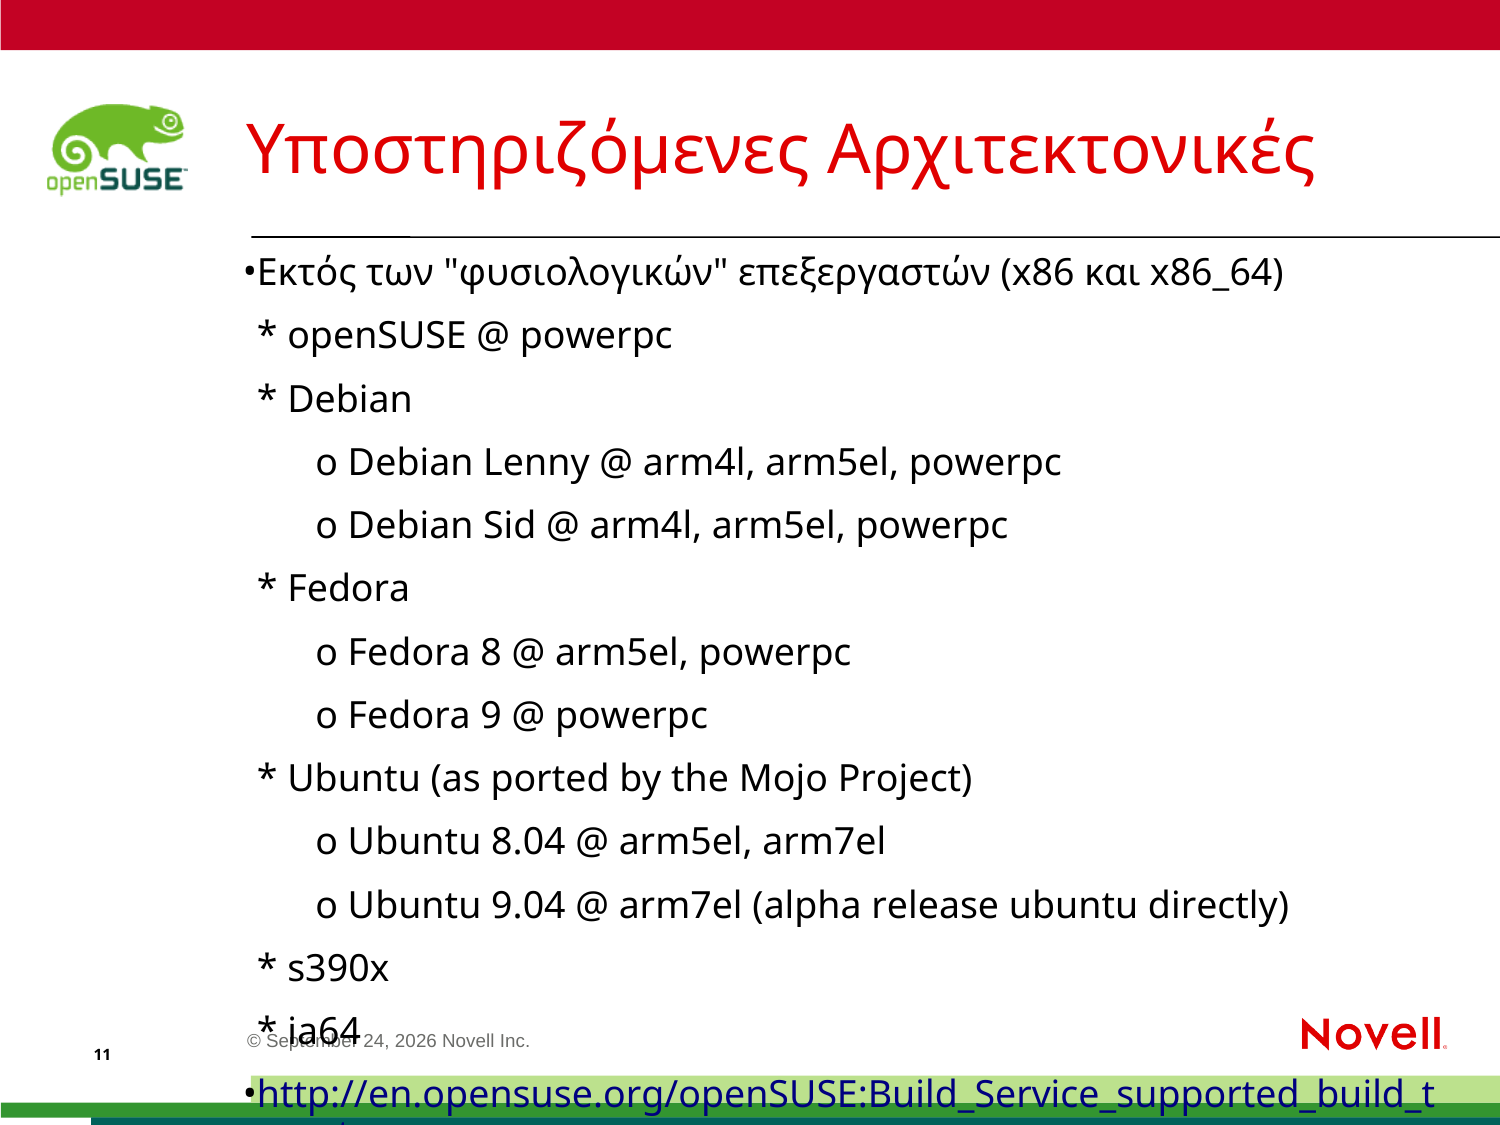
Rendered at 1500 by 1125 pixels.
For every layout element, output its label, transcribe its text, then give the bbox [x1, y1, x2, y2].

picture [1295, 1019, 1453, 1056]
list Εκτός των "φυσιολογικών" επεξεργαστών (x86 και x86_64) * openSUSE @ powerpc * Debian o Debian Lenny @ arm4l, arm5el, powerpc o Debian Sid @ arm4l, arm5el, powerpc * Fedora o Fedora 8 @ arm5el, powerpc o Fedora 9 @ powerpc * Ubuntu (as ported by the Mojo Project) o Ubuntu 8.04 @ arm5el, arm7el o Ubuntu 9.04 @ arm7el (alpha release ubuntu directly) * s390x * ia64 http://en.opensuse.org/openSUSE:Build_Service_supported_build_targets [243, 246, 1456, 1019]
picture [47, 104, 188, 197]
title Υποστηριζόμενες Αρχιτεκτονικές [246, 68, 1409, 231]
